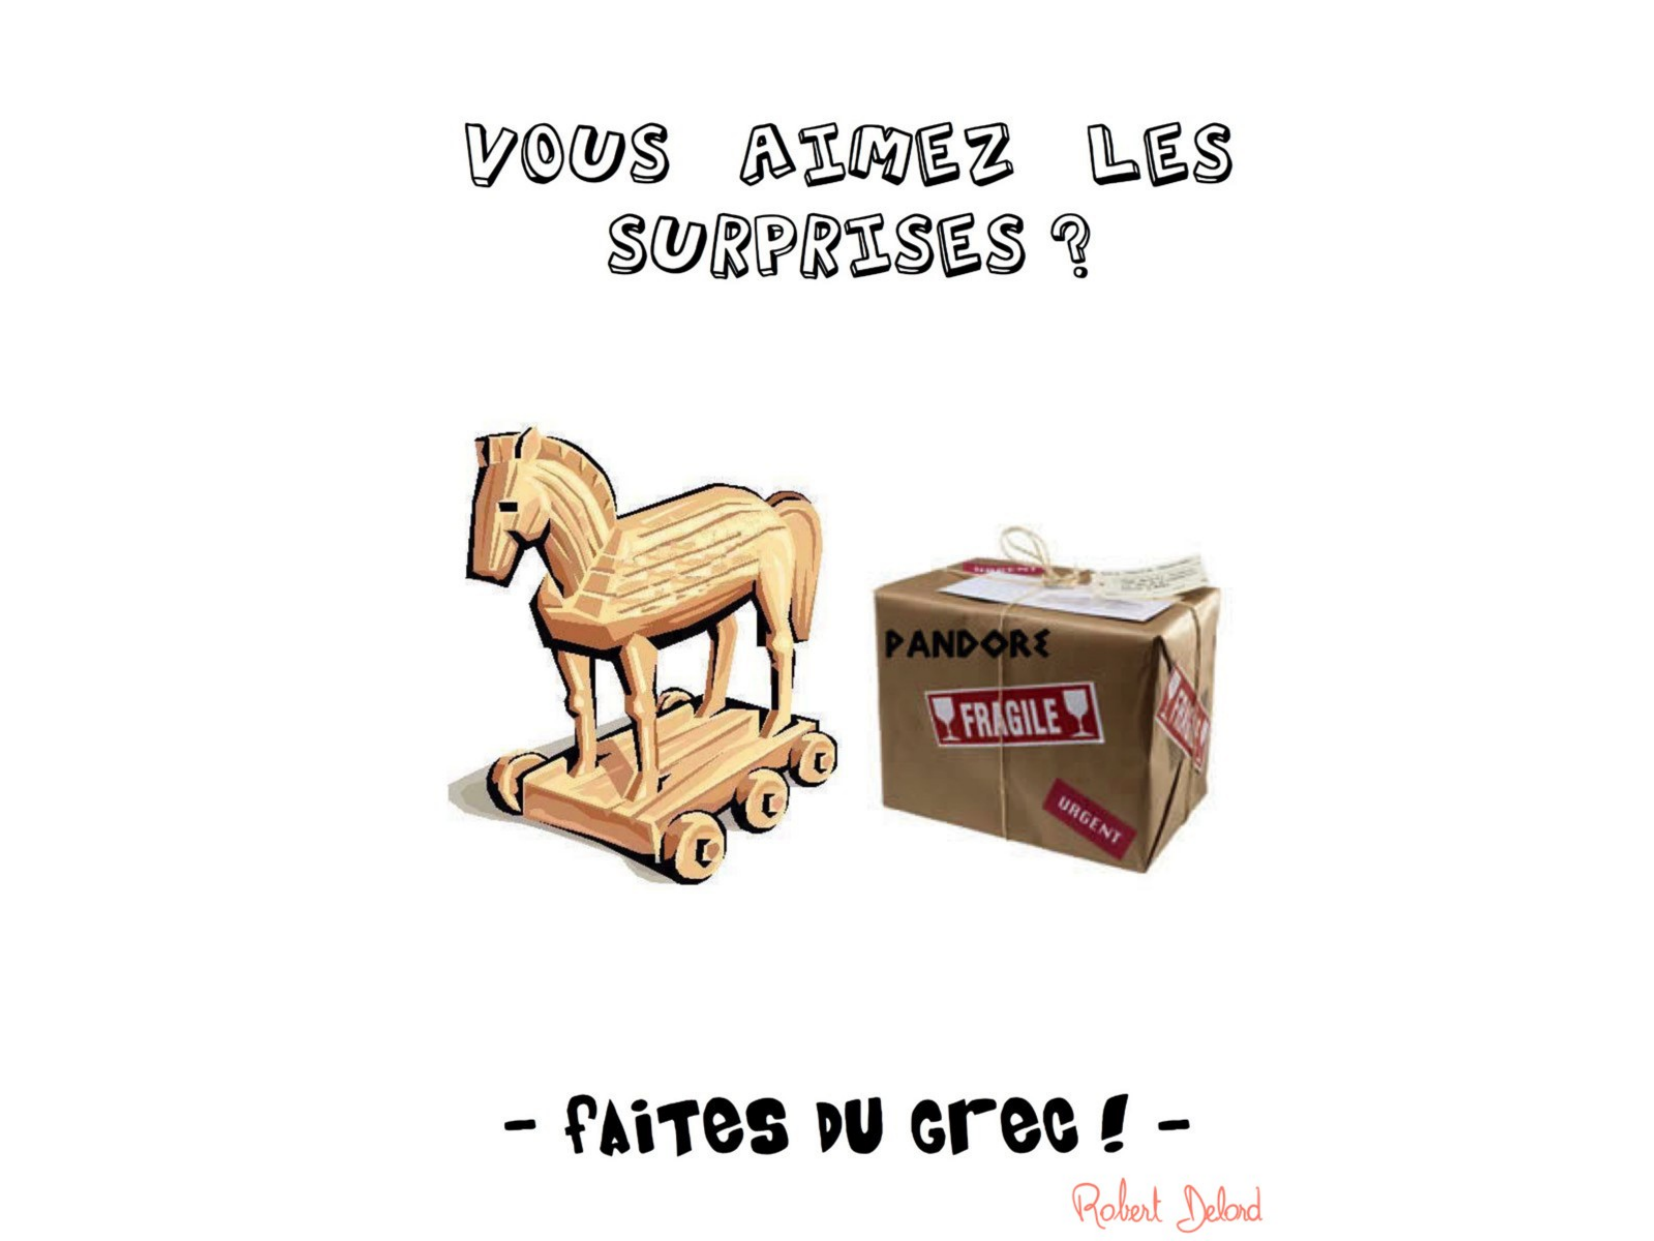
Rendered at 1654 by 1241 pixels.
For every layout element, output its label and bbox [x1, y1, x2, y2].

picture [401, 0, 1278, 1241]
